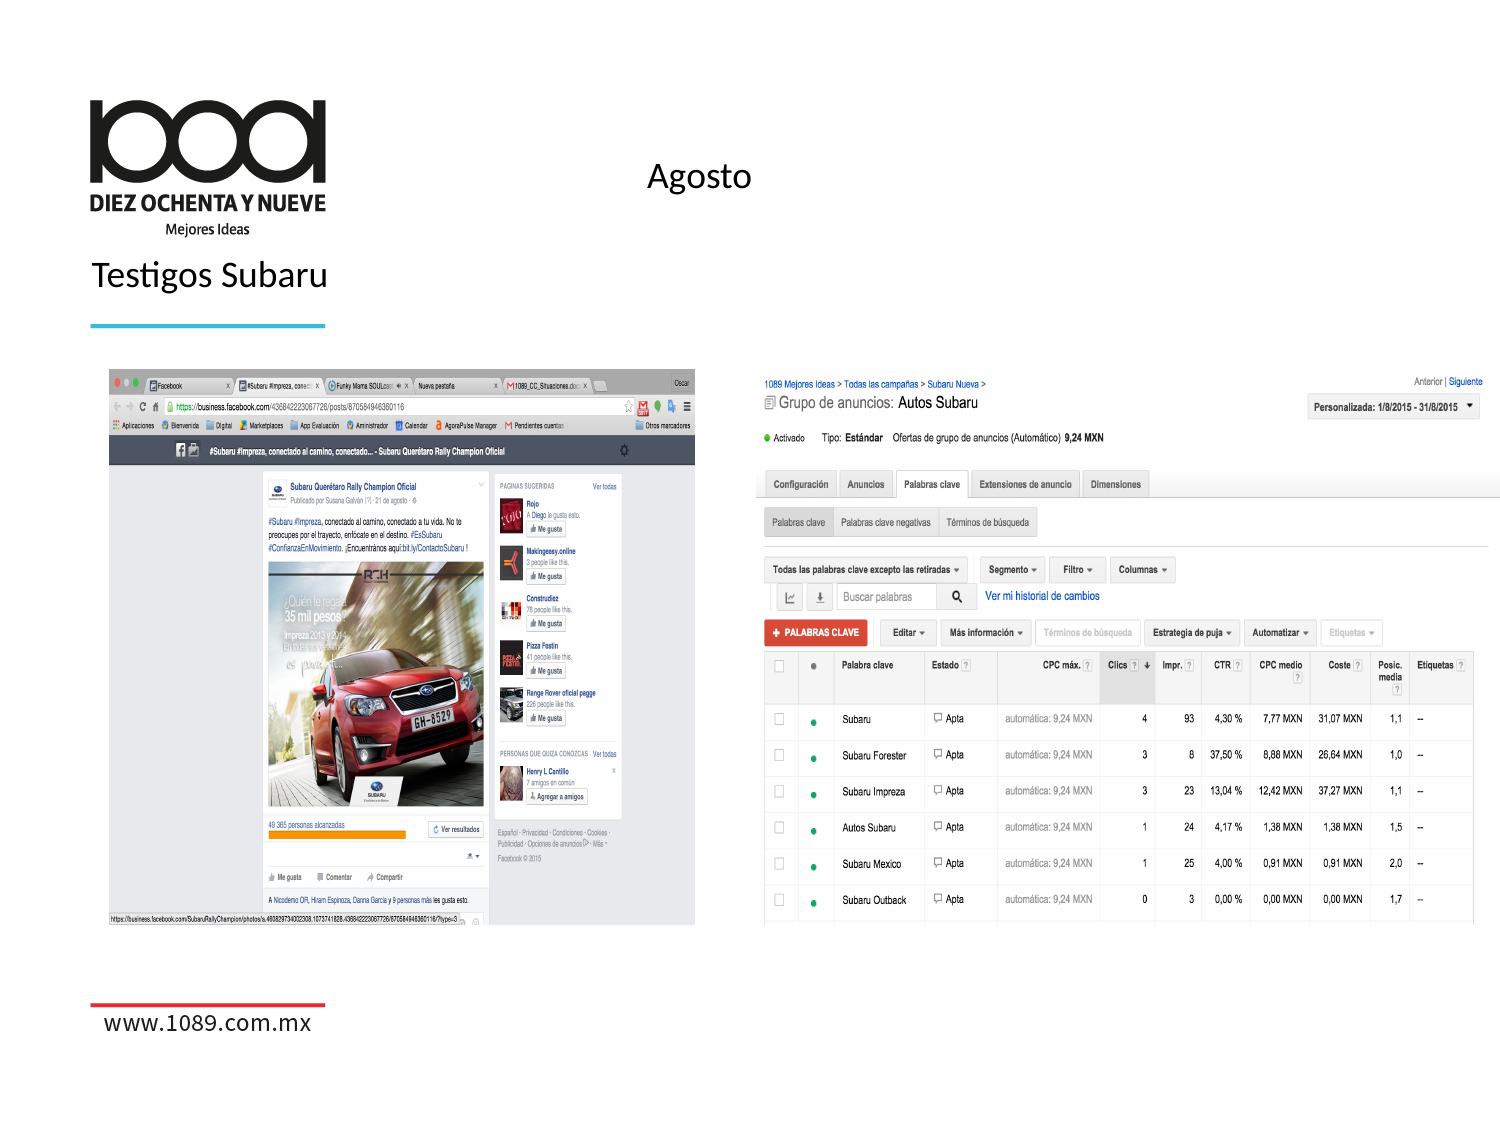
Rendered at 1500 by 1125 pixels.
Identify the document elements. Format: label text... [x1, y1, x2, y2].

picture [0, 0, 1500, 1125]
text_box Testigos Subaru [76, 242, 355, 303]
text_box Agosto [632, 143, 1154, 204]
